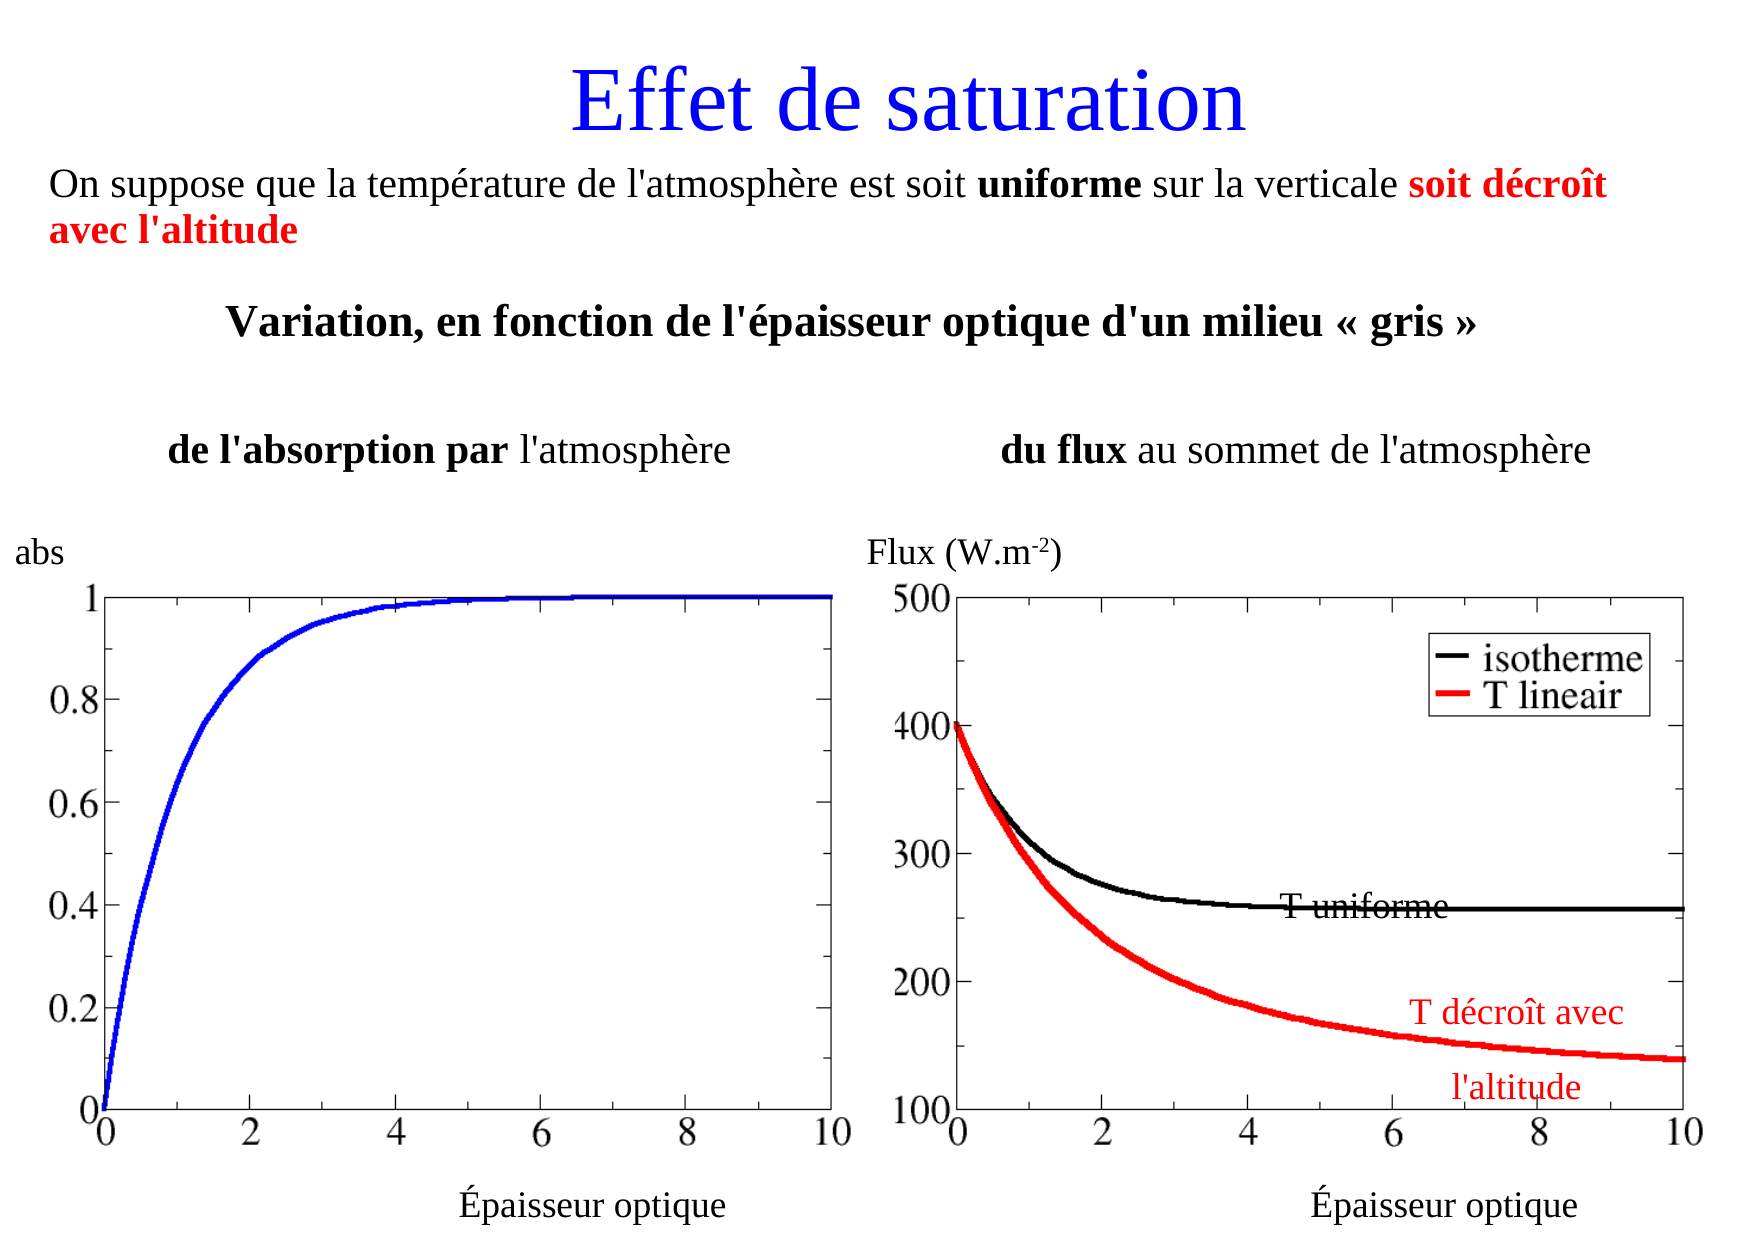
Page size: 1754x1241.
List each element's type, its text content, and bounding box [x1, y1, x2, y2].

text_box de l'absorption par l'atmosphère [106, 418, 793, 481]
text_box abs [0, 517, 265, 585]
text_box On suppose que la température de l'atmosphère est soit uniforme sur la verticale soit décroît avec l'altitude Variation, en fonction de l'épaisseur optique d'un milieu « gris » [34, 152, 1671, 355]
picture [42, 523, 888, 1182]
text_box Effet de saturation [213, 37, 1606, 152]
text_box du flux au sommet de l'atmosphère [917, 418, 1676, 481]
picture [894, 523, 1739, 1182]
text_box T uniforme [1264, 844, 1540, 911]
text_box Épaisseur optique [443, 1182, 856, 1238]
text_box Épaisseur optique [1295, 1170, 1708, 1238]
text_box Flux (W.m-2) [851, 517, 1116, 585]
text_box T décroît avec l'altitude [1358, 950, 1676, 1111]
